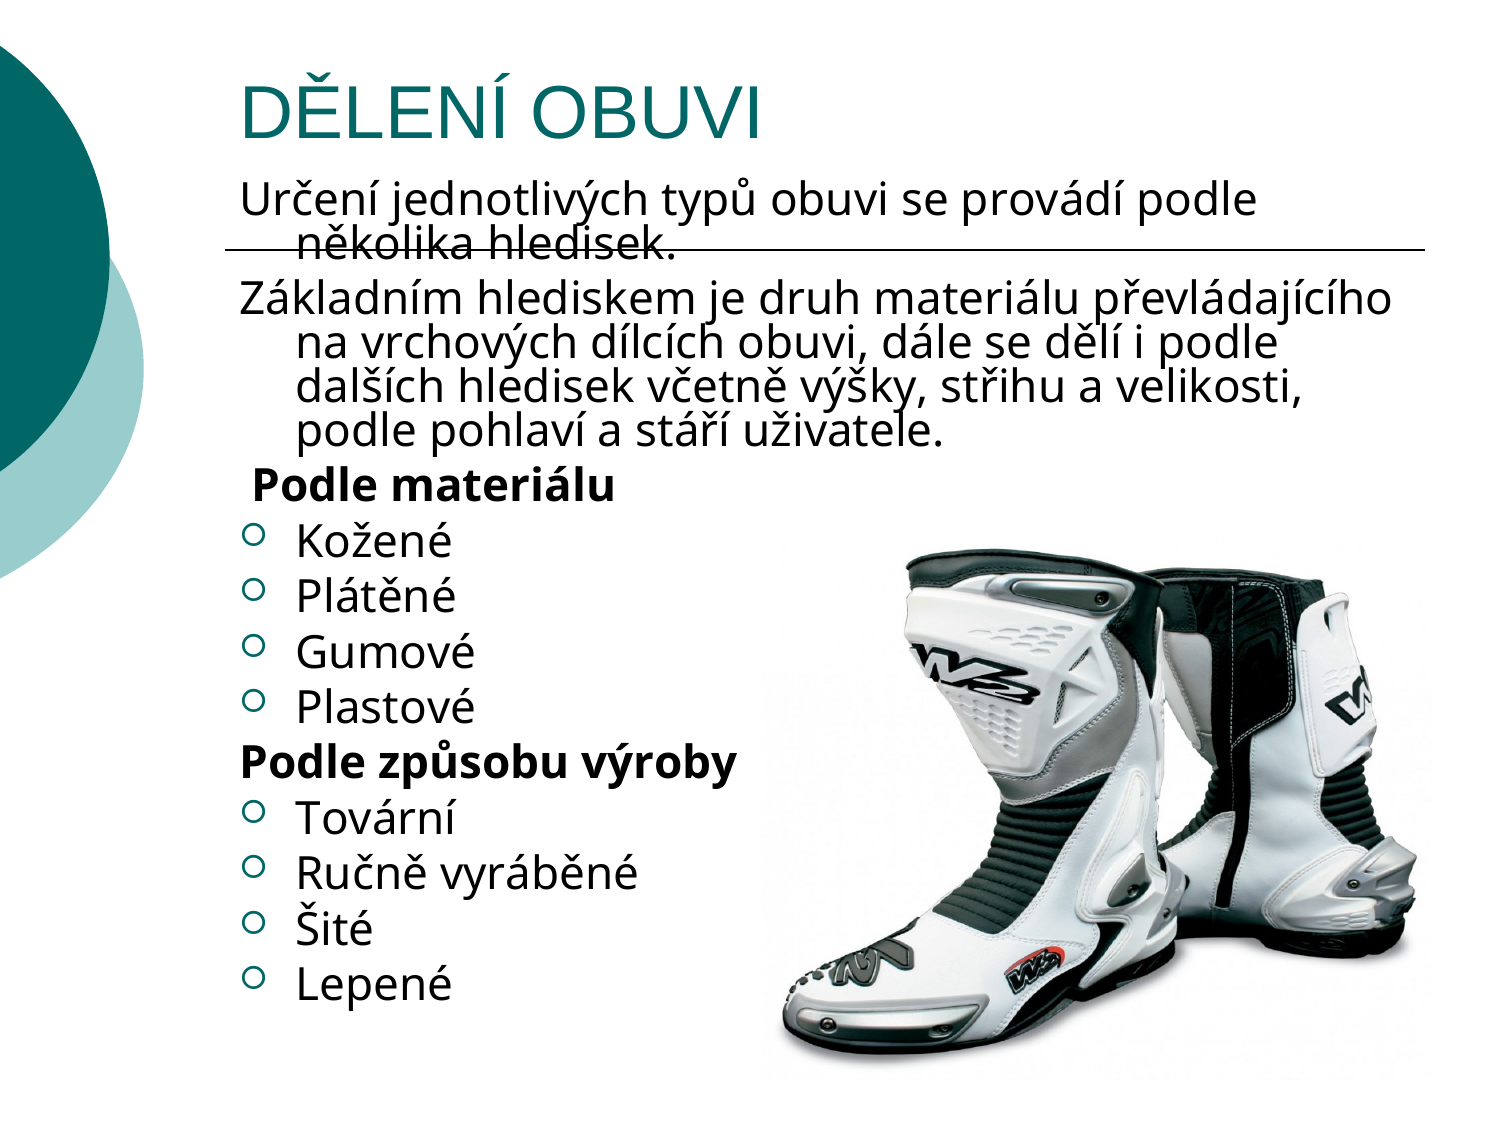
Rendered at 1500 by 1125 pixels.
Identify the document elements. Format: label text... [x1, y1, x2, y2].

title DĚLENÍ OBUVI [224, 49, 1425, 161]
picture [761, 538, 1432, 1081]
list Určení jednotlivých typů obuvi se provádí podle několika hledisek. Základním hlediskem je druh materiálu převládajícího na vrchových dílcích obuvi, dále se dělí i podle dalších hledisek včetně výšky, střihu a velikosti, podle pohlaví a stáří uživatele. Podle materiálu Kožené Plátěné Gumové Plastové Podle způsobu výroby Tovární Ručně vyráběné Šité Lepené [224, 172, 1425, 1061]
